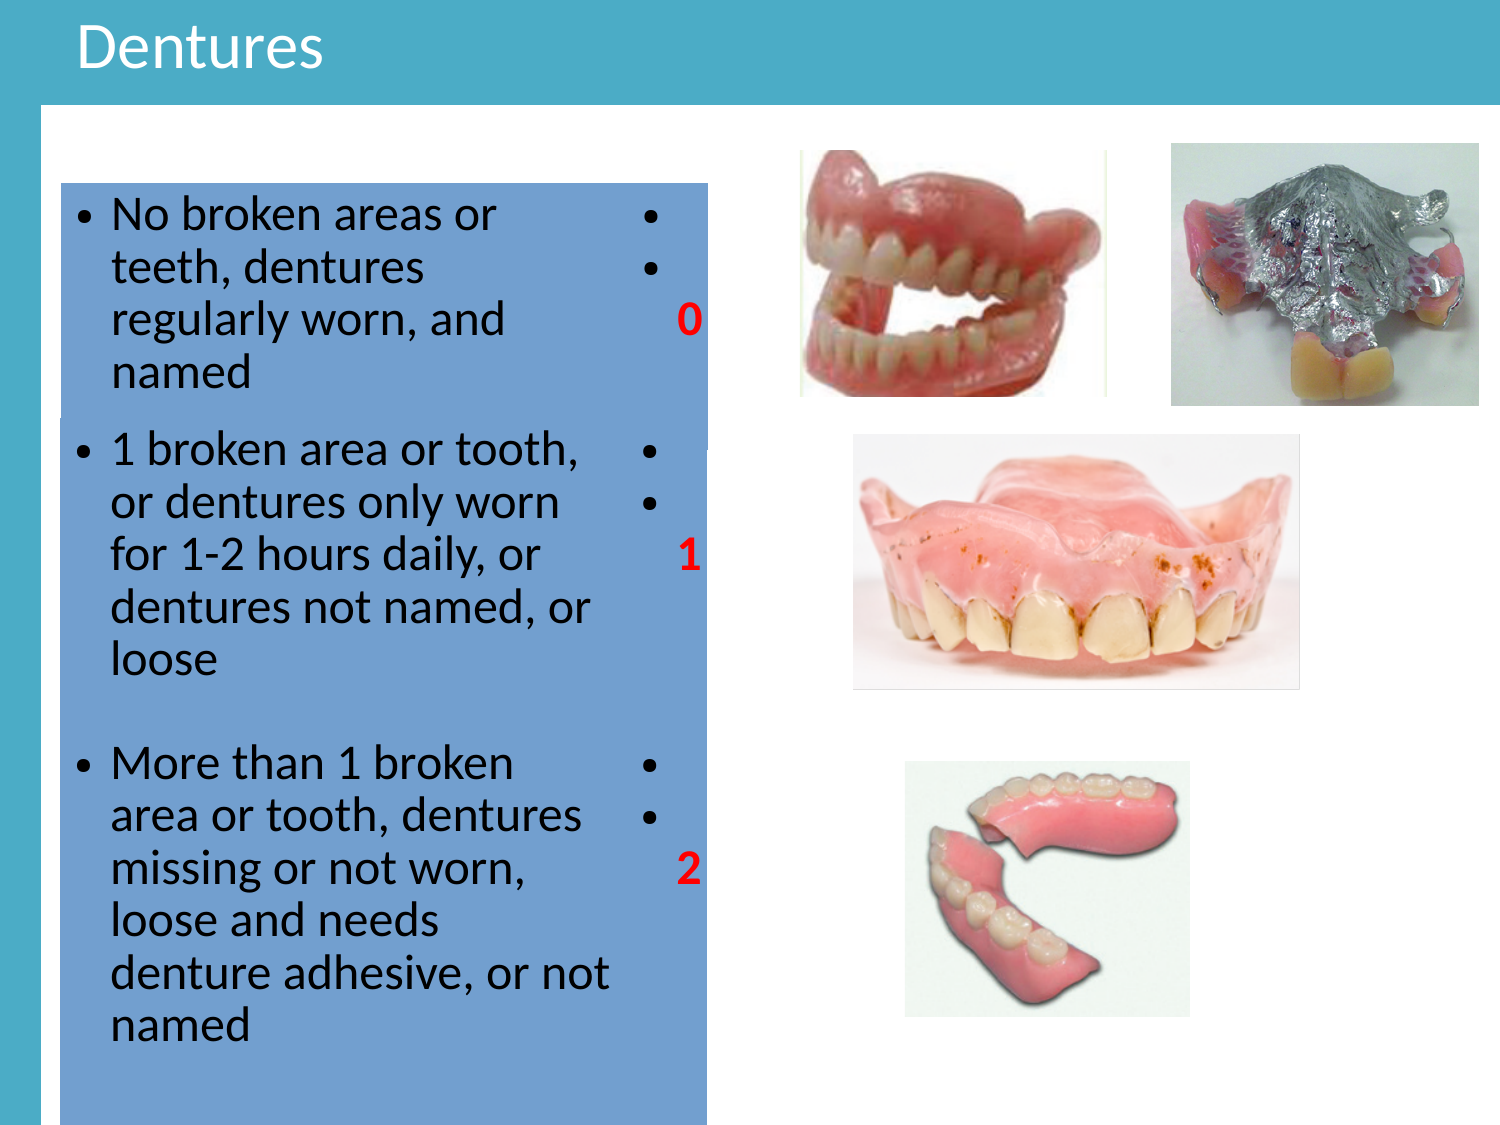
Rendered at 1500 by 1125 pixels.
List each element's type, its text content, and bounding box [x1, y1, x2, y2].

table_header 2 [626, 732, 707, 1125]
picture [799, 150, 1107, 397]
text_box [0, 0, 1500, 1125]
table_header 1 broken area or tooth, or dentures only worn for 1-2 hours daily, or dentures not named, or loose [60, 418, 626, 732]
picture [1171, 143, 1479, 406]
picture [904, 761, 1190, 1017]
table_header 0 [627, 183, 708, 450]
table_header More than 1 broken area or tooth, dentures missing or not worn, loose and needs denture adhesive, or not named [60, 732, 626, 1125]
picture [853, 434, 1301, 691]
table_header 1 [626, 418, 707, 732]
text_box Dentures [61, 0, 805, 91]
table_header No broken areas or teeth, dentures regularly worn, and named [61, 183, 627, 418]
